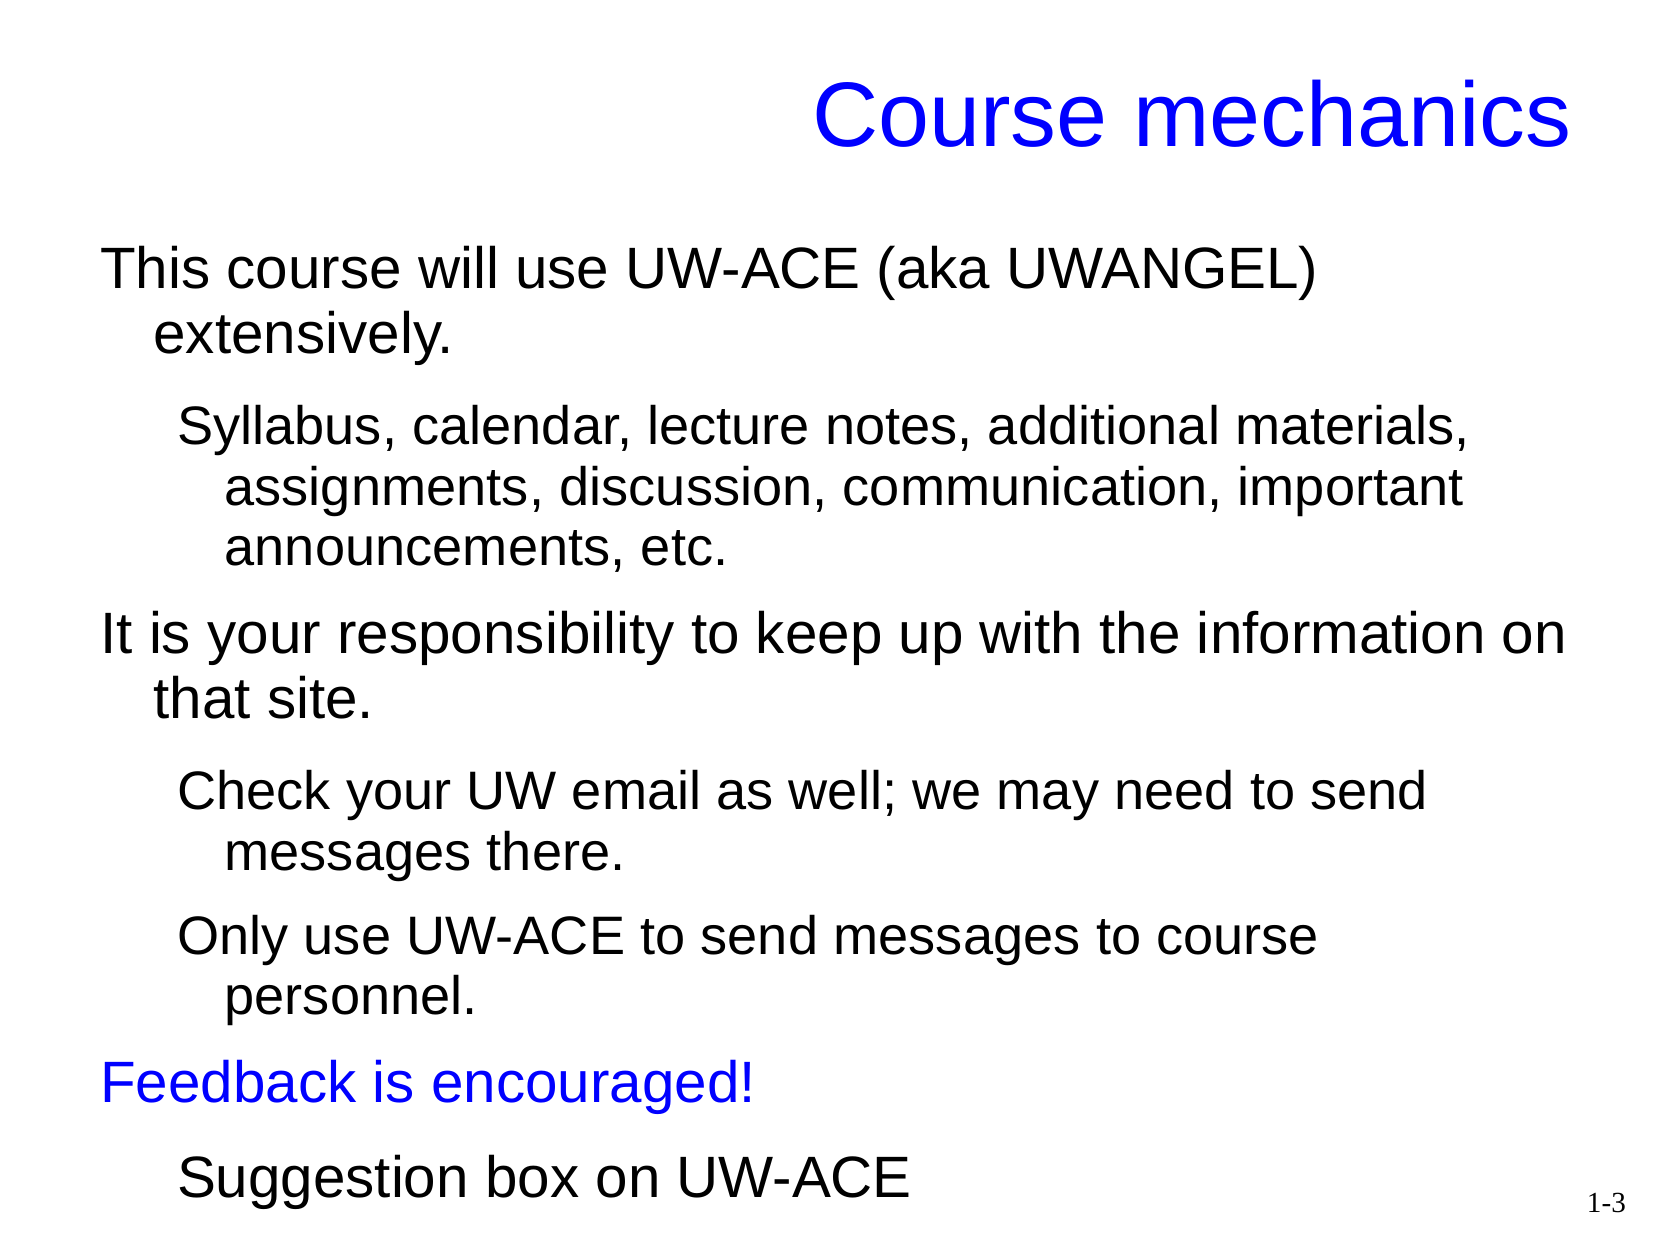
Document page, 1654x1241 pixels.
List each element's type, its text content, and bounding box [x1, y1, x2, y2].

title Course mechanics [84, 11, 1573, 219]
list This course will use UW-ACE (aka UWANGEL) extensively. Syllabus, calendar, lecture notes, additional materials, assignments, discussion, communication, important announcements, etc. It is your responsibility to keep up with the information on that site. Check your UW email as well; we may need to send messages there. Only use UW-ACE to send messages to course personnel. Feedback is encouraged! Suggestion box on UW-ACE [82, 236, 1571, 1210]
